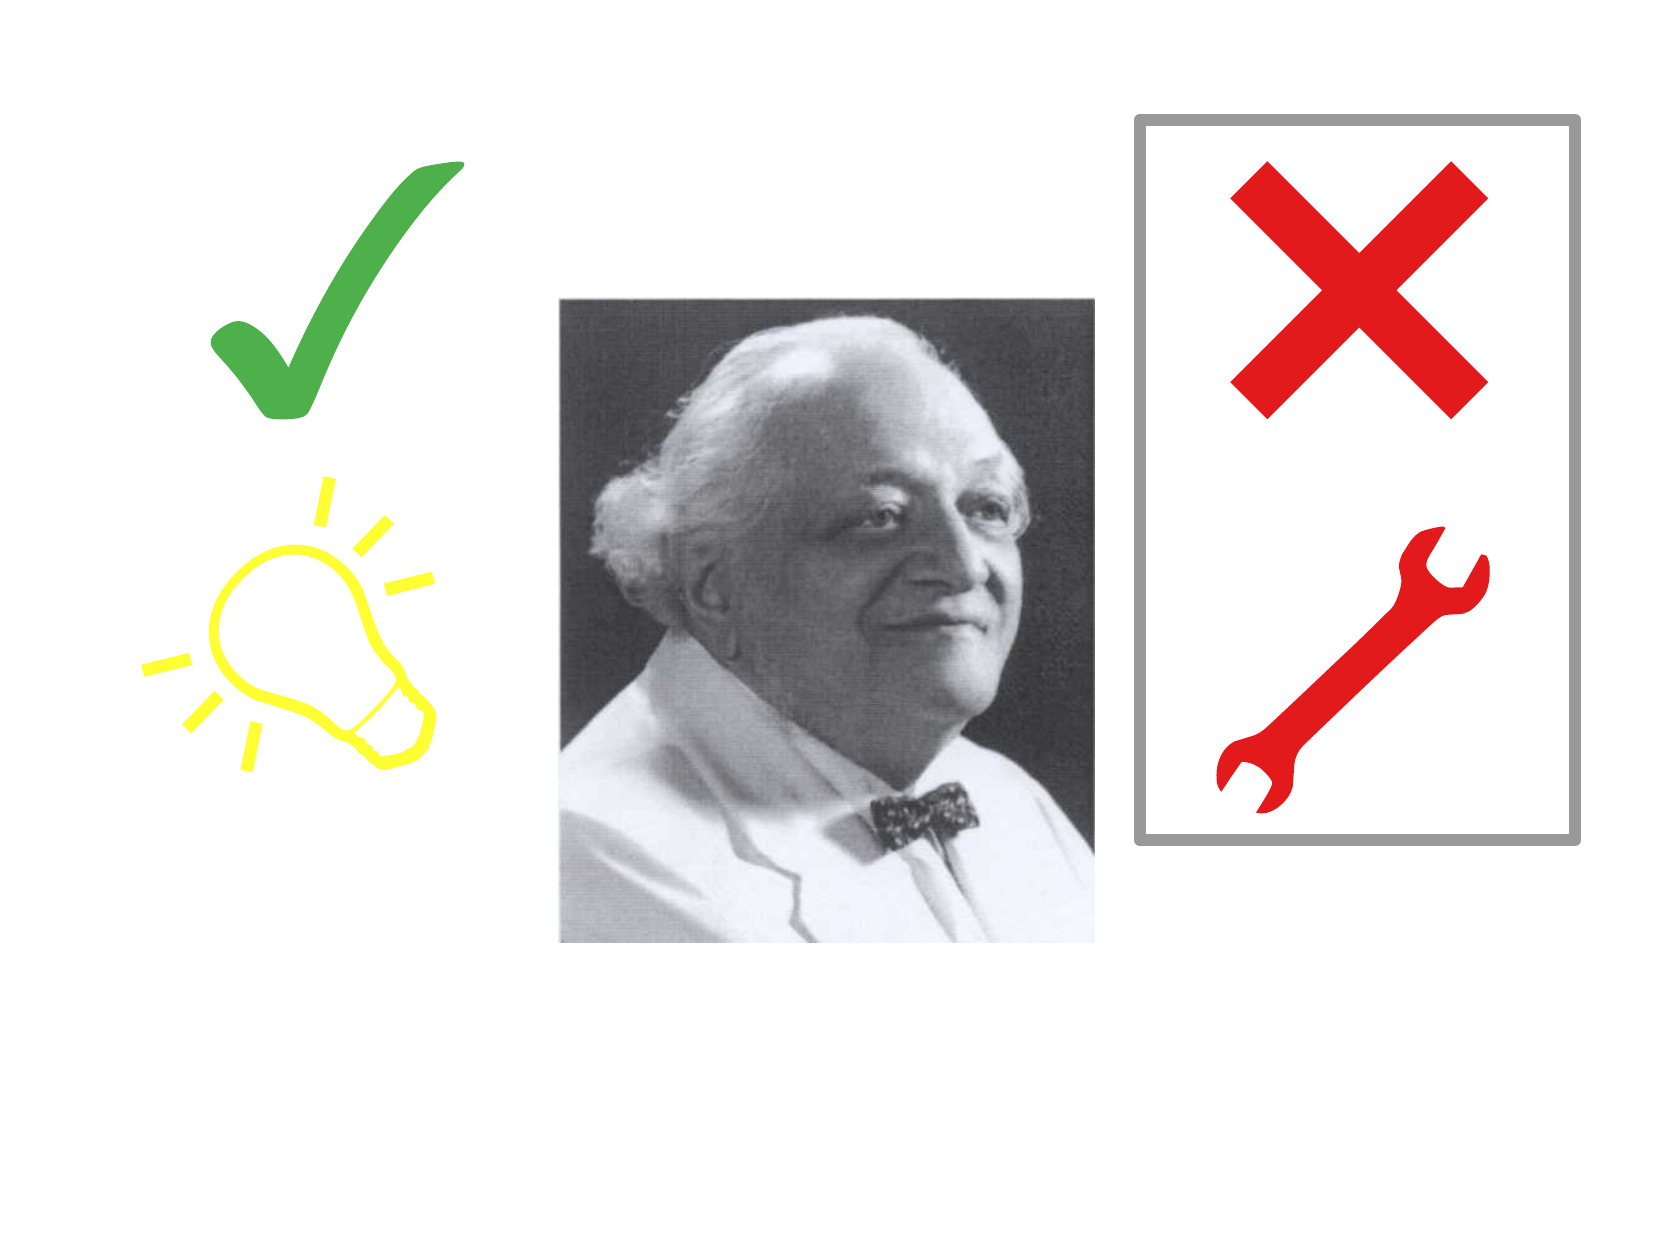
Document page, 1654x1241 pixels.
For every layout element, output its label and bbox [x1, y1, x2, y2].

picture [130, 465, 526, 861]
picture [1229, 160, 1489, 421]
picture [558, 297, 1095, 943]
picture [210, 160, 466, 421]
picture [1207, 524, 1499, 816]
